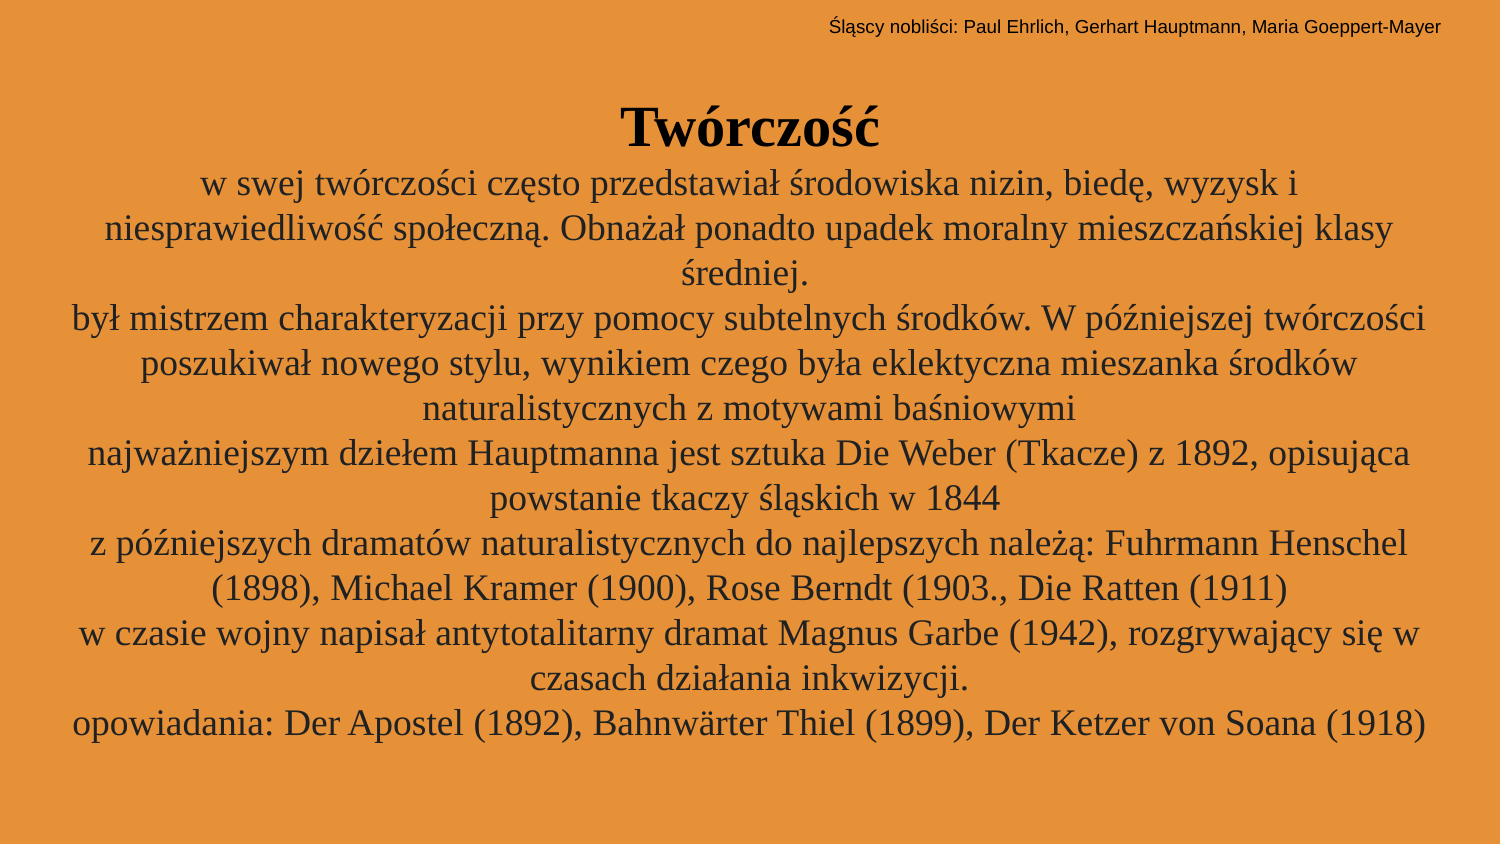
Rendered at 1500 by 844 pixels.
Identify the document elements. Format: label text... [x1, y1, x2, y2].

title Twórczość w swej twórczości często przedstawiał środowiska nizin, biedę, wyzysk i niesprawiedliwość społeczną. Obnażał ponadto upadek moralny mieszczańskiej klasy średniej. był mistrzem charakteryzacji przy pomocy subtelnych środków. W późniejszej twórczości poszukiwał nowego stylu, wynikiem czego była eklektyczna mieszanka środków naturalistycznych z motywami baśniowymi najważniejszym dziełem Hauptmanna jest sztuka Die Weber (Tkacze) z 1892, opisująca powstanie tkaczy śląskich w 1844 z późniejszych dramatów naturalistycznych do najlepszych należą: Fuhrmann Henschel (1898), Michael Kramer (1900), Rose Berndt (1903., Die Ratten (1911) w czasie wojny napisał antytotalitarny dramat Magnus Garbe (1942), rozgrywający się w czasach działania inkwizycji. opowiadania: Der Apostel (1892), Bahnwärter Thiel (1899), Der Ketzer von Soana (1918) [51, 72, 1449, 798]
